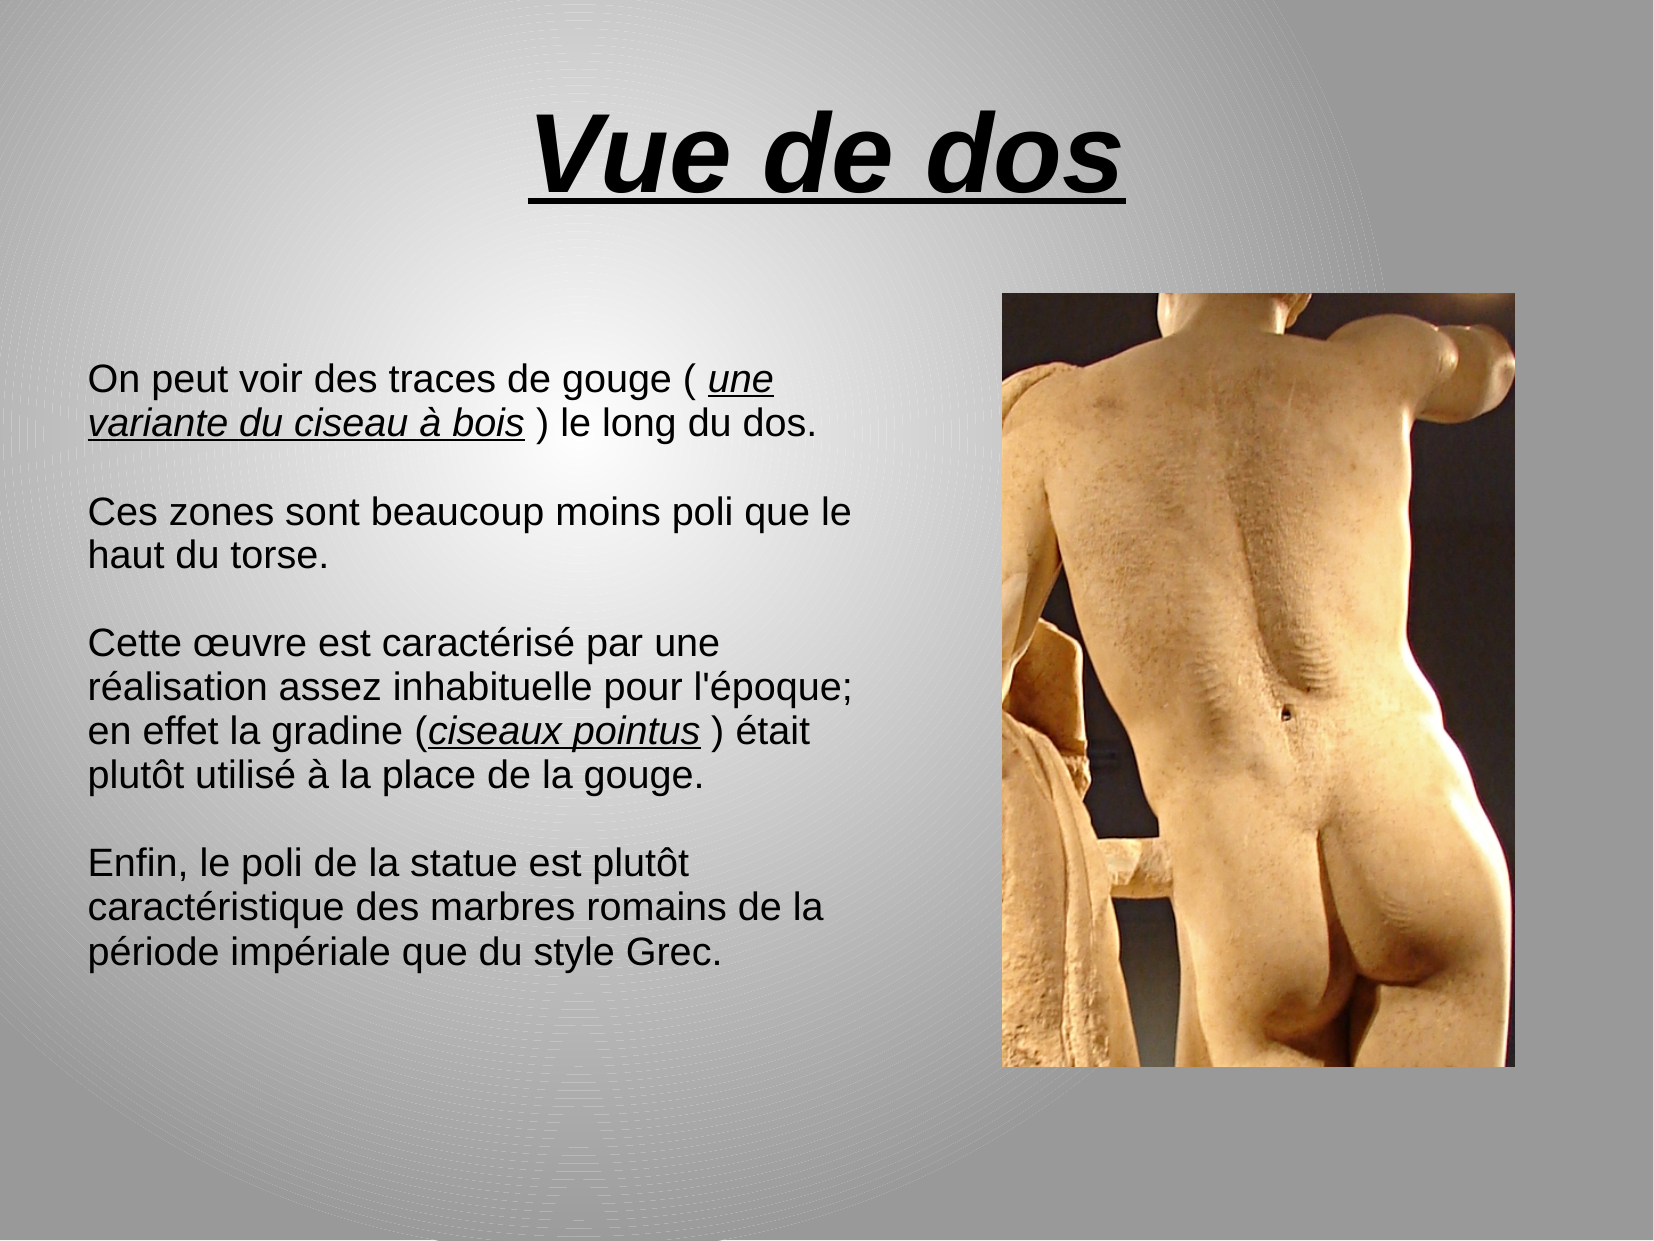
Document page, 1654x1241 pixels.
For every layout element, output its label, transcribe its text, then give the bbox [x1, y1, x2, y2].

title Vue de dos [0, 49, 1654, 257]
picture [1002, 293, 1515, 1067]
text_box On peut voir des traces de gouge ( une variante du ciseau à bois ) le long du dos. Ces zones sont beaucoup moins poli que le haut du torse. Cette œuvre est caractérisé par une réalisation assez inhabituelle pour l'époque; en effet la gradine (ciseaux pointus ) était plutôt utilisé à la place de la gouge. Enfin, le poli de la statue est plutôt caractéristique des marbres romains de la période impériale que du style Grec. [72, 349, 917, 1075]
